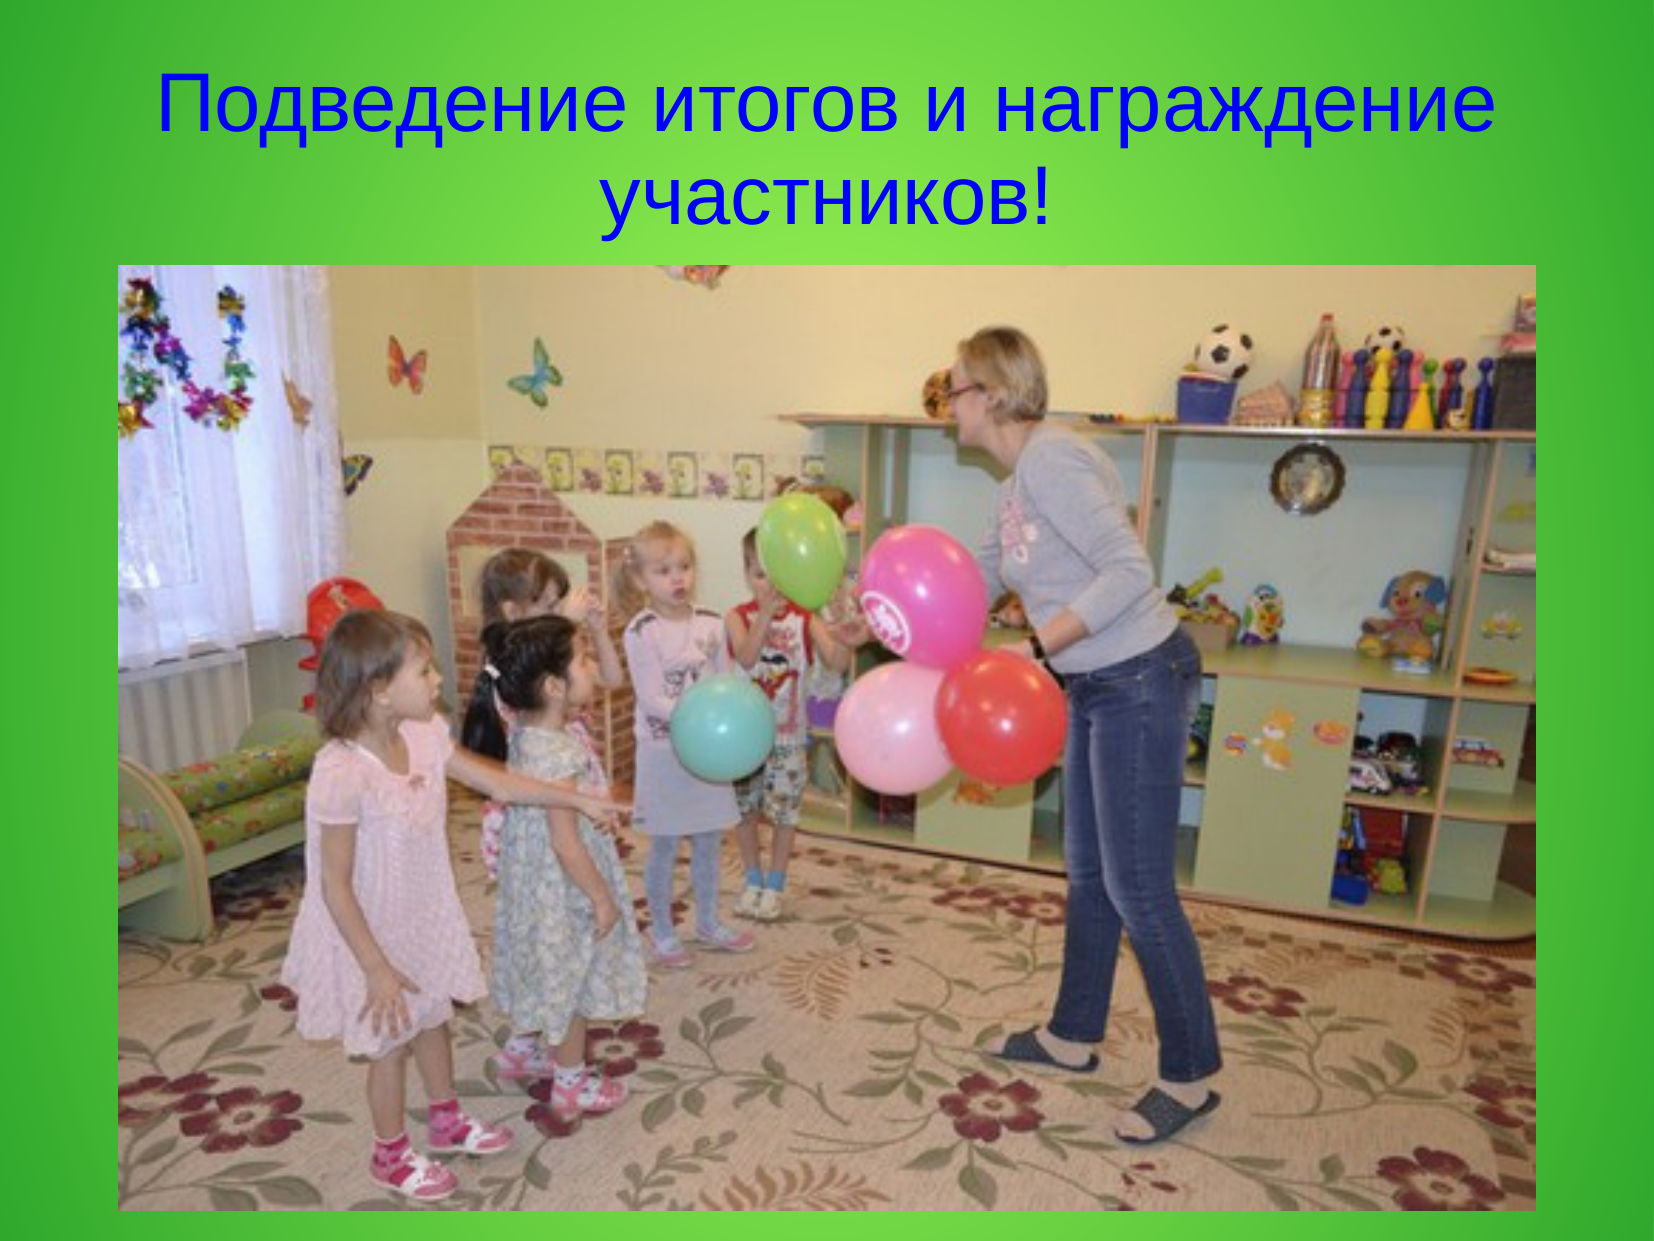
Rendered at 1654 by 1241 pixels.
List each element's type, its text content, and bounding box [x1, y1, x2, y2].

picture [118, 265, 1536, 1211]
title Подведение итогов и награждение участников! [82, 47, 1571, 252]
